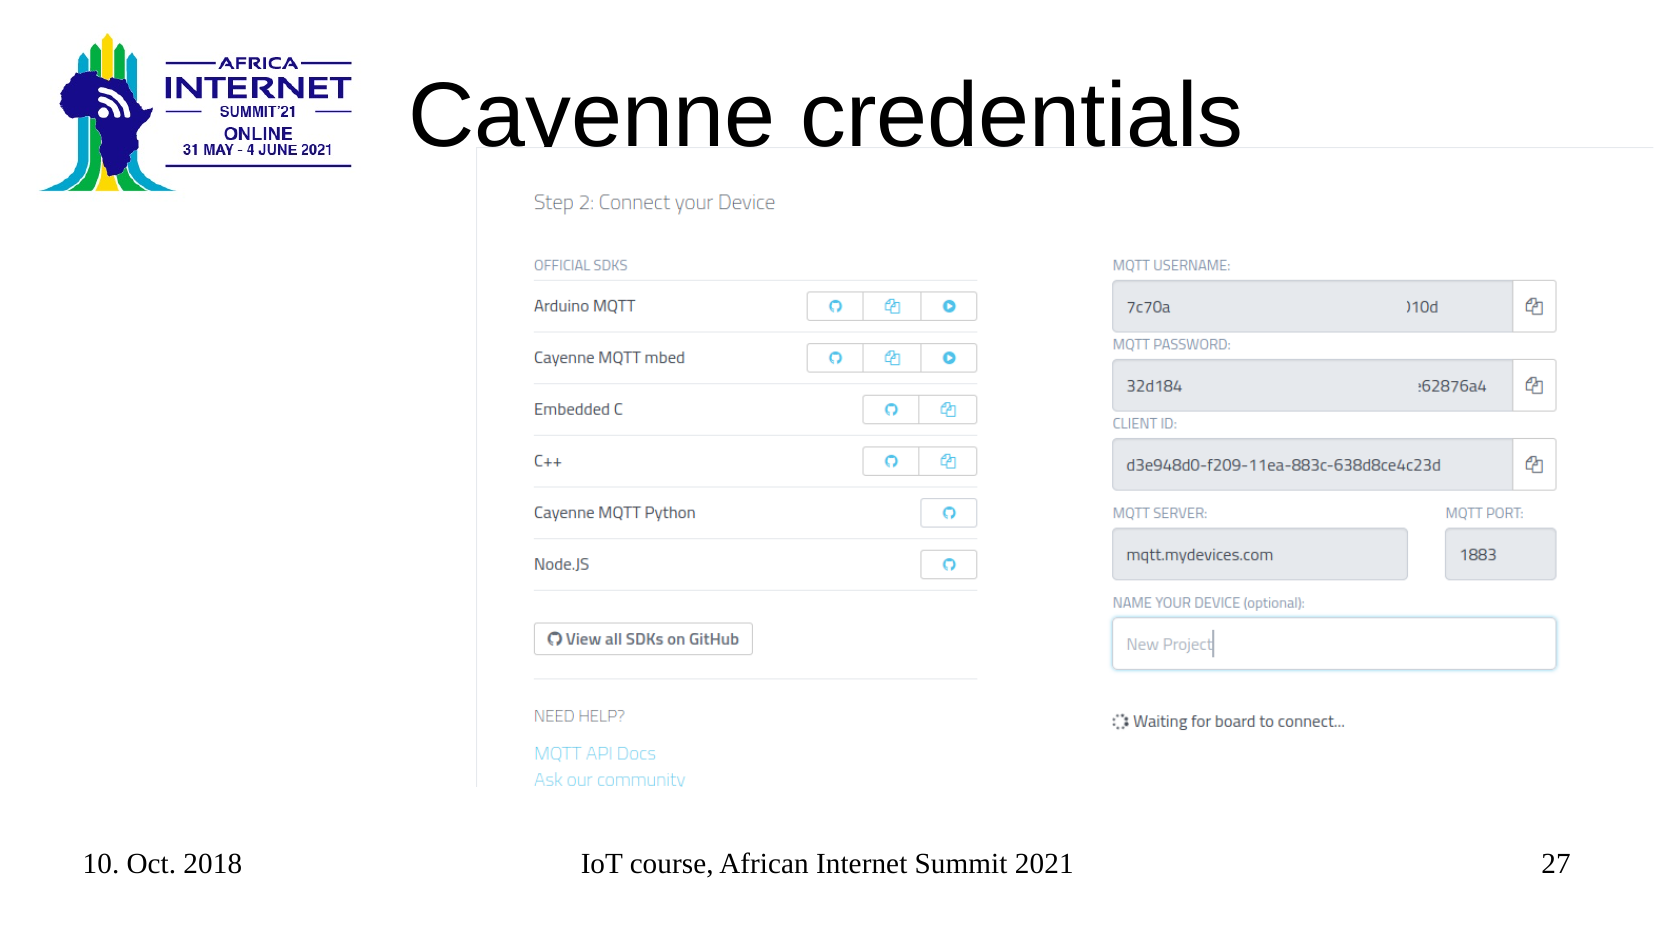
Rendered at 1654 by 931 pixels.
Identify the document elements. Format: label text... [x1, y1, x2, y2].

title Cayenne credentials [82, 37, 1571, 193]
picture [476, 147, 1654, 787]
picture [9, 11, 384, 207]
